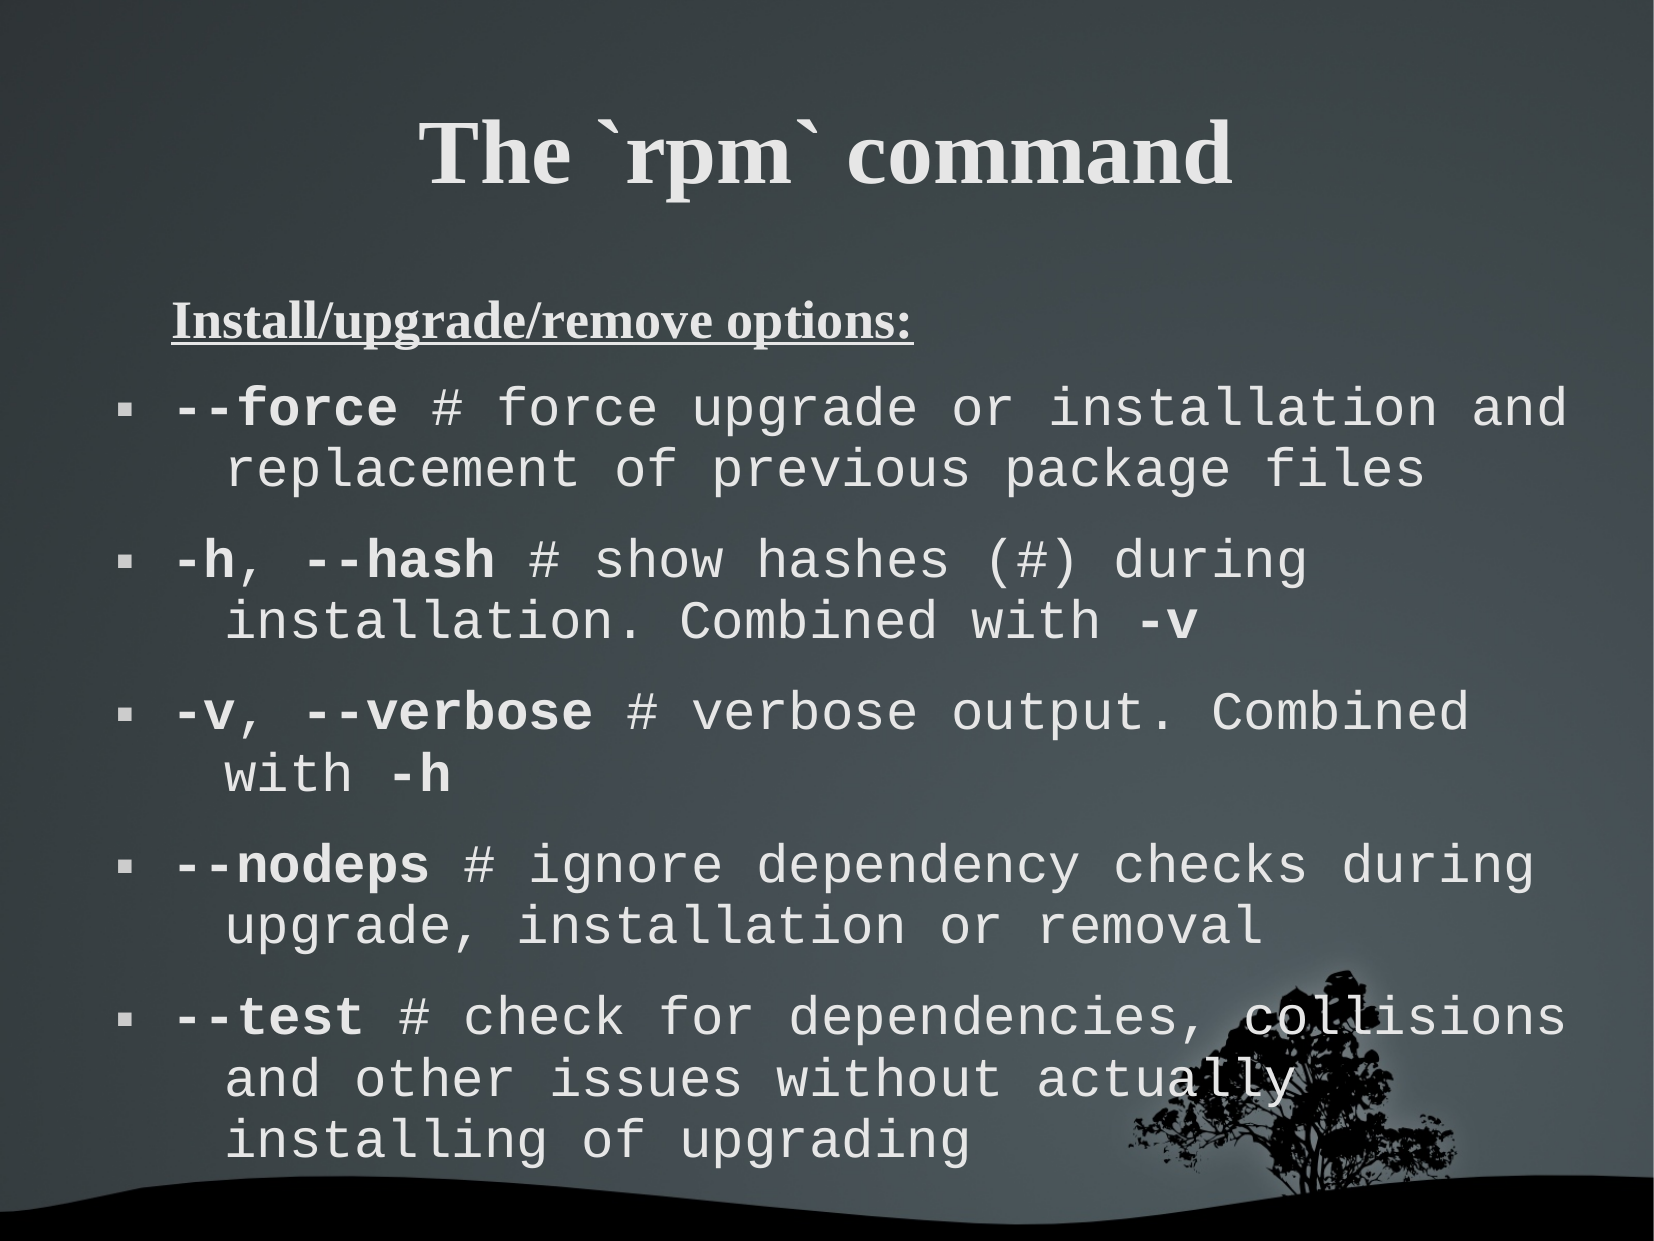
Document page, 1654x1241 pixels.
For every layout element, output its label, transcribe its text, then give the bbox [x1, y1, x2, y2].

title The `rpm` command [82, 49, 1571, 257]
list Install/upgrade/remove options: --force # force upgrade or installation and replacement of previous package files -h, --hash # show hashes (#) during installation. Combined with -v -v, --verbose # verbose output. Combined with -h --nodeps # ignore dependency checks during upgrade, installation or removal --test # check for dependencies, collisions and other issues without actually installing of upgrading [82, 290, 1571, 1175]
picture [0, 0, 1654, 1241]
